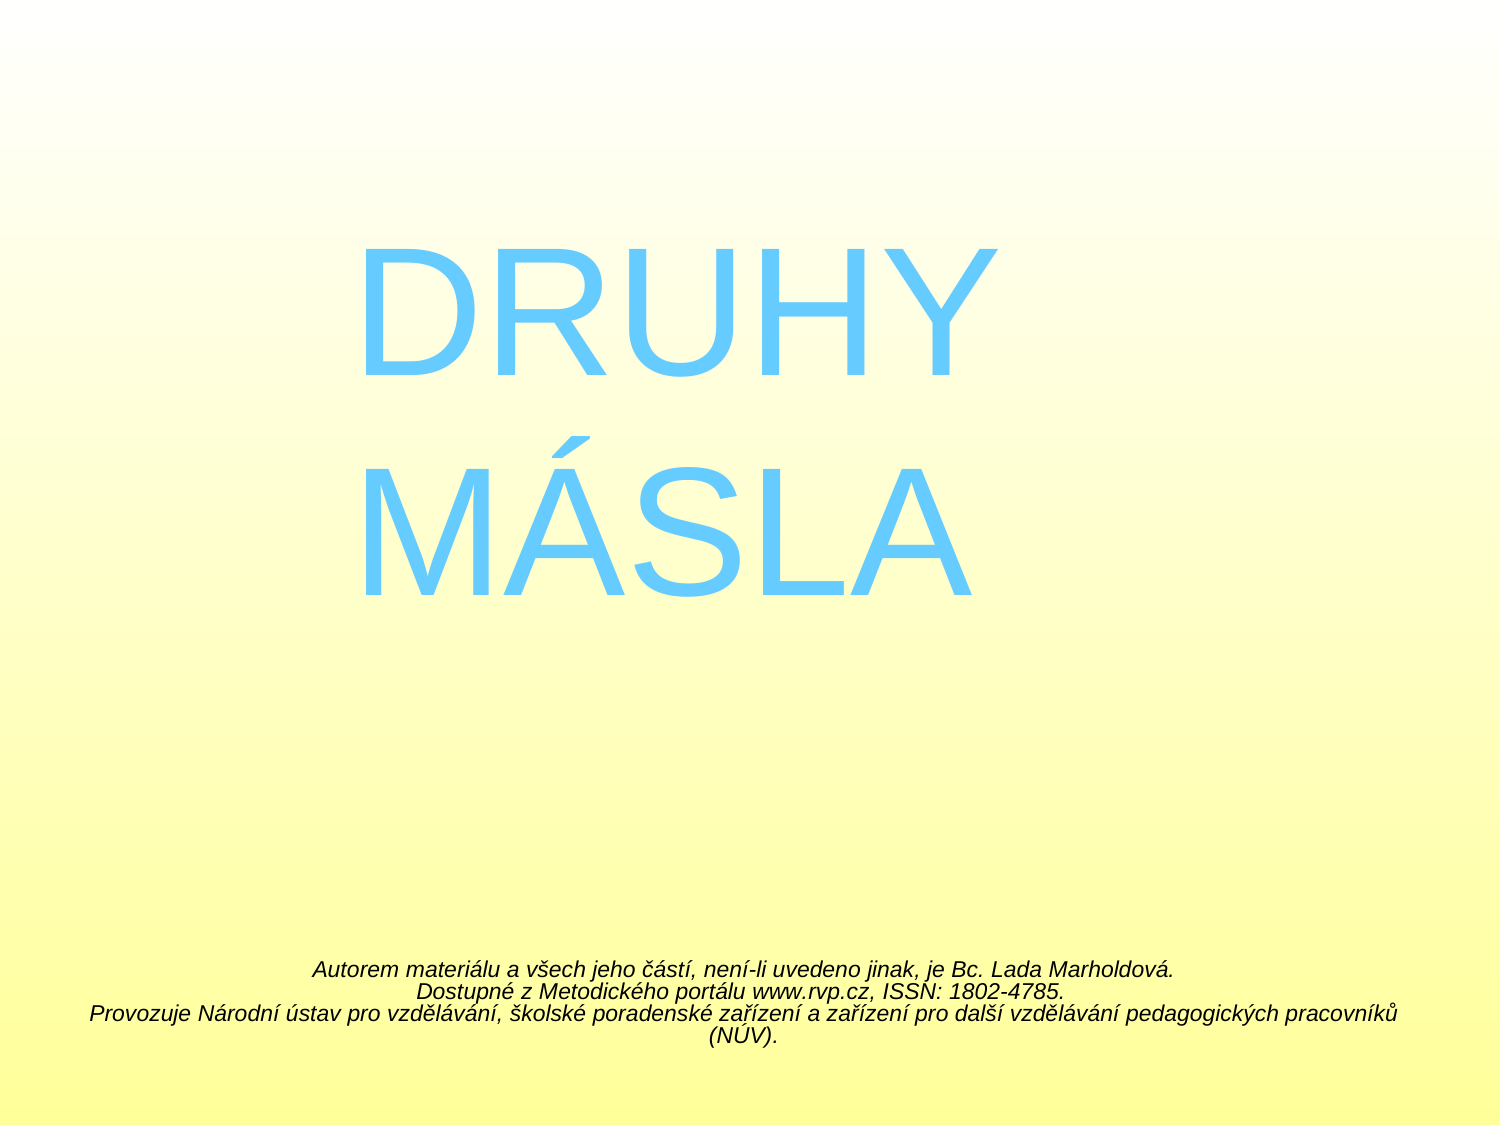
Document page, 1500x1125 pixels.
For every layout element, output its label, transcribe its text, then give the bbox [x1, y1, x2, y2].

text_box Autorem materiálu a všech jeho částí, není-li uvedeno jinak, je Bc. Lada Marholdová. Dostupné z Metodického portálu www.rvp.cz, ISSN: 1802-4785. Provozuje Národní ústav pro vzdělávání, školské poradenské zařízení a zařízení pro další vzdělávání pedagogických pracovníků (NÚV). [53, 952, 1436, 1083]
text_box DRUHY MÁSLA [336, 184, 1388, 640]
